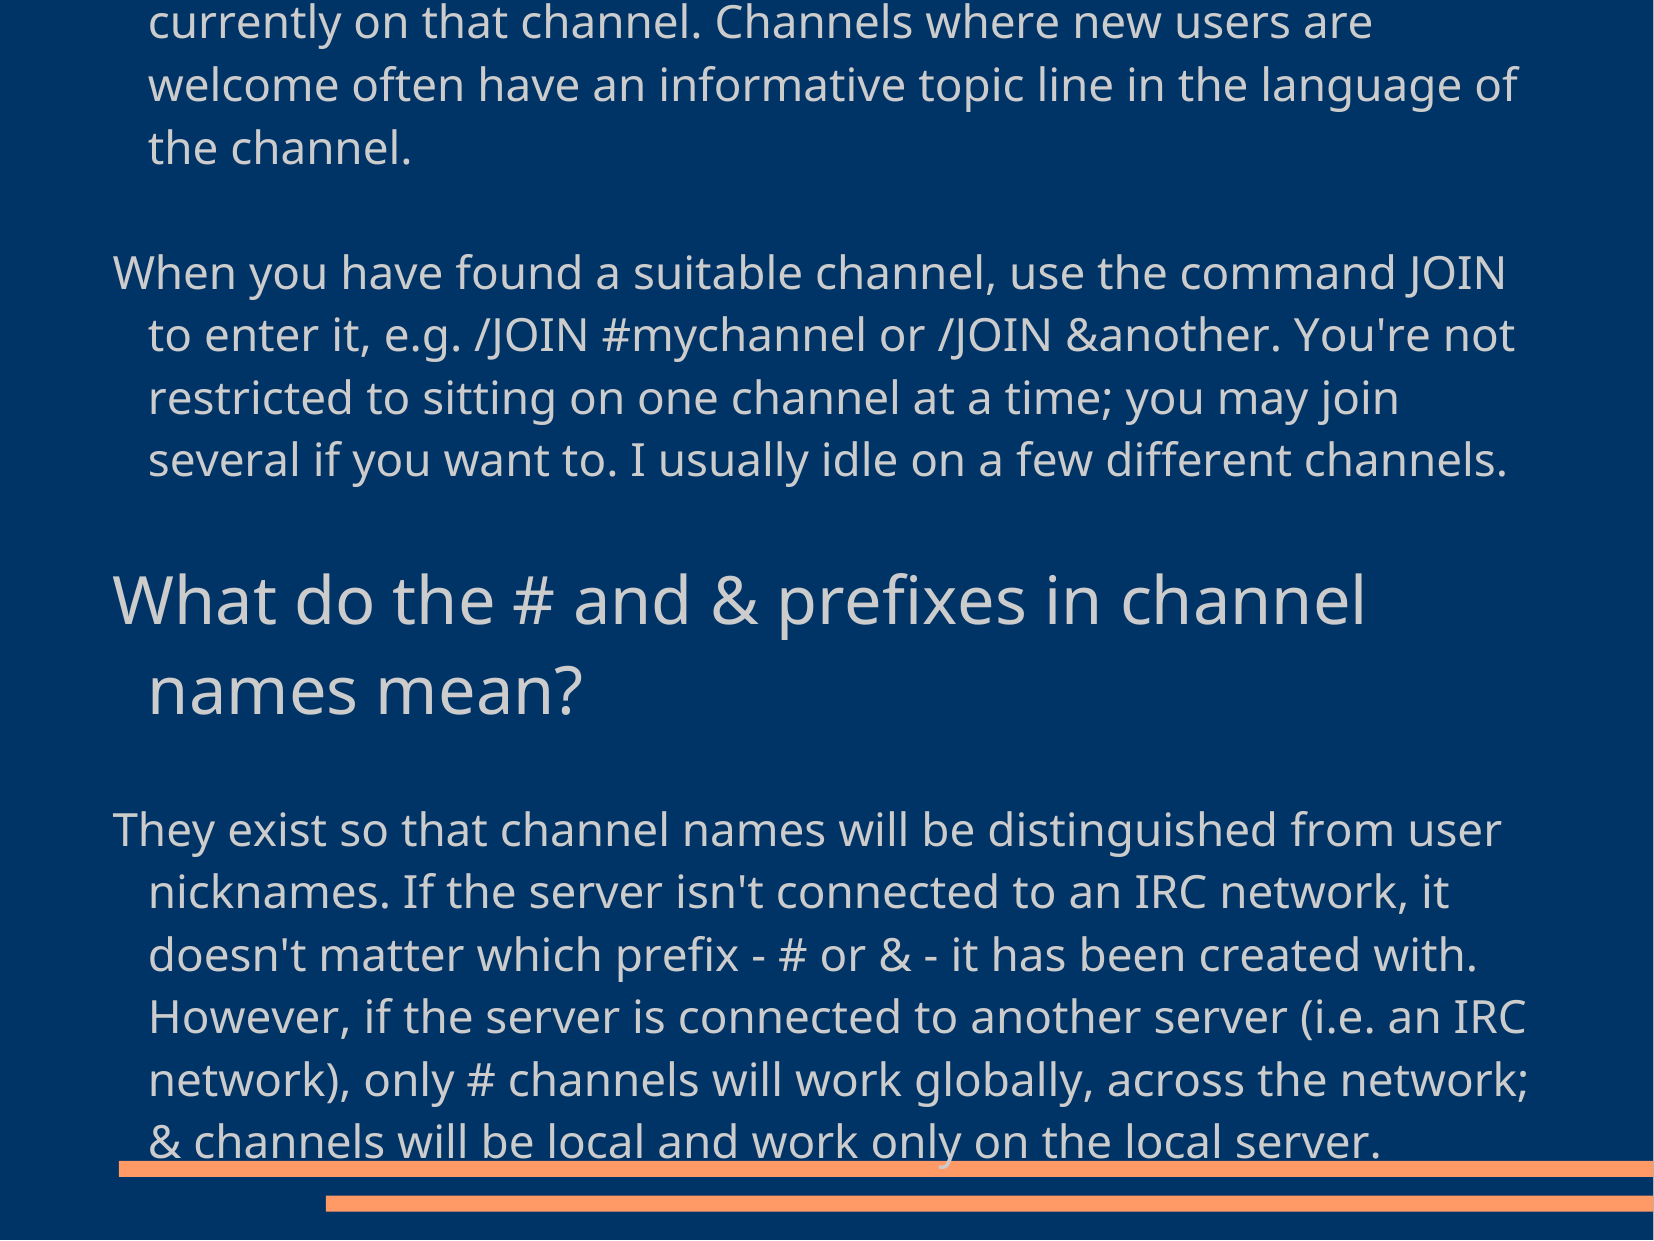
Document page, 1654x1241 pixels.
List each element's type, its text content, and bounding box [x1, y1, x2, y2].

subtitle The channel listing generated by your IRC server will show the channel name, the topic if one exists, and the number of users currently on that channel. Channels where new users are welcome often have an informative topic line in the language of the channel. When you have found a suitable channel, use the command JOIN to enter it, e.g. /JOIN #mychannel or /JOIN &another. You're not restricted to sitting on one channel at a time; you may join several if you want to. I usually idle on a few different channels. What do the # and & prefixes in channel names mean? They exist so that channel names will be distinguished from user nicknames. If the server isn't connected to an IRC network, it doesn't matter which prefix - # or & - it has been created with. However, if the server is connected to another server (i.e. an IRC network), only # channels will work globally, across the network; & channels will be local and work only on the local server. [112, 31, 1552, 1006]
